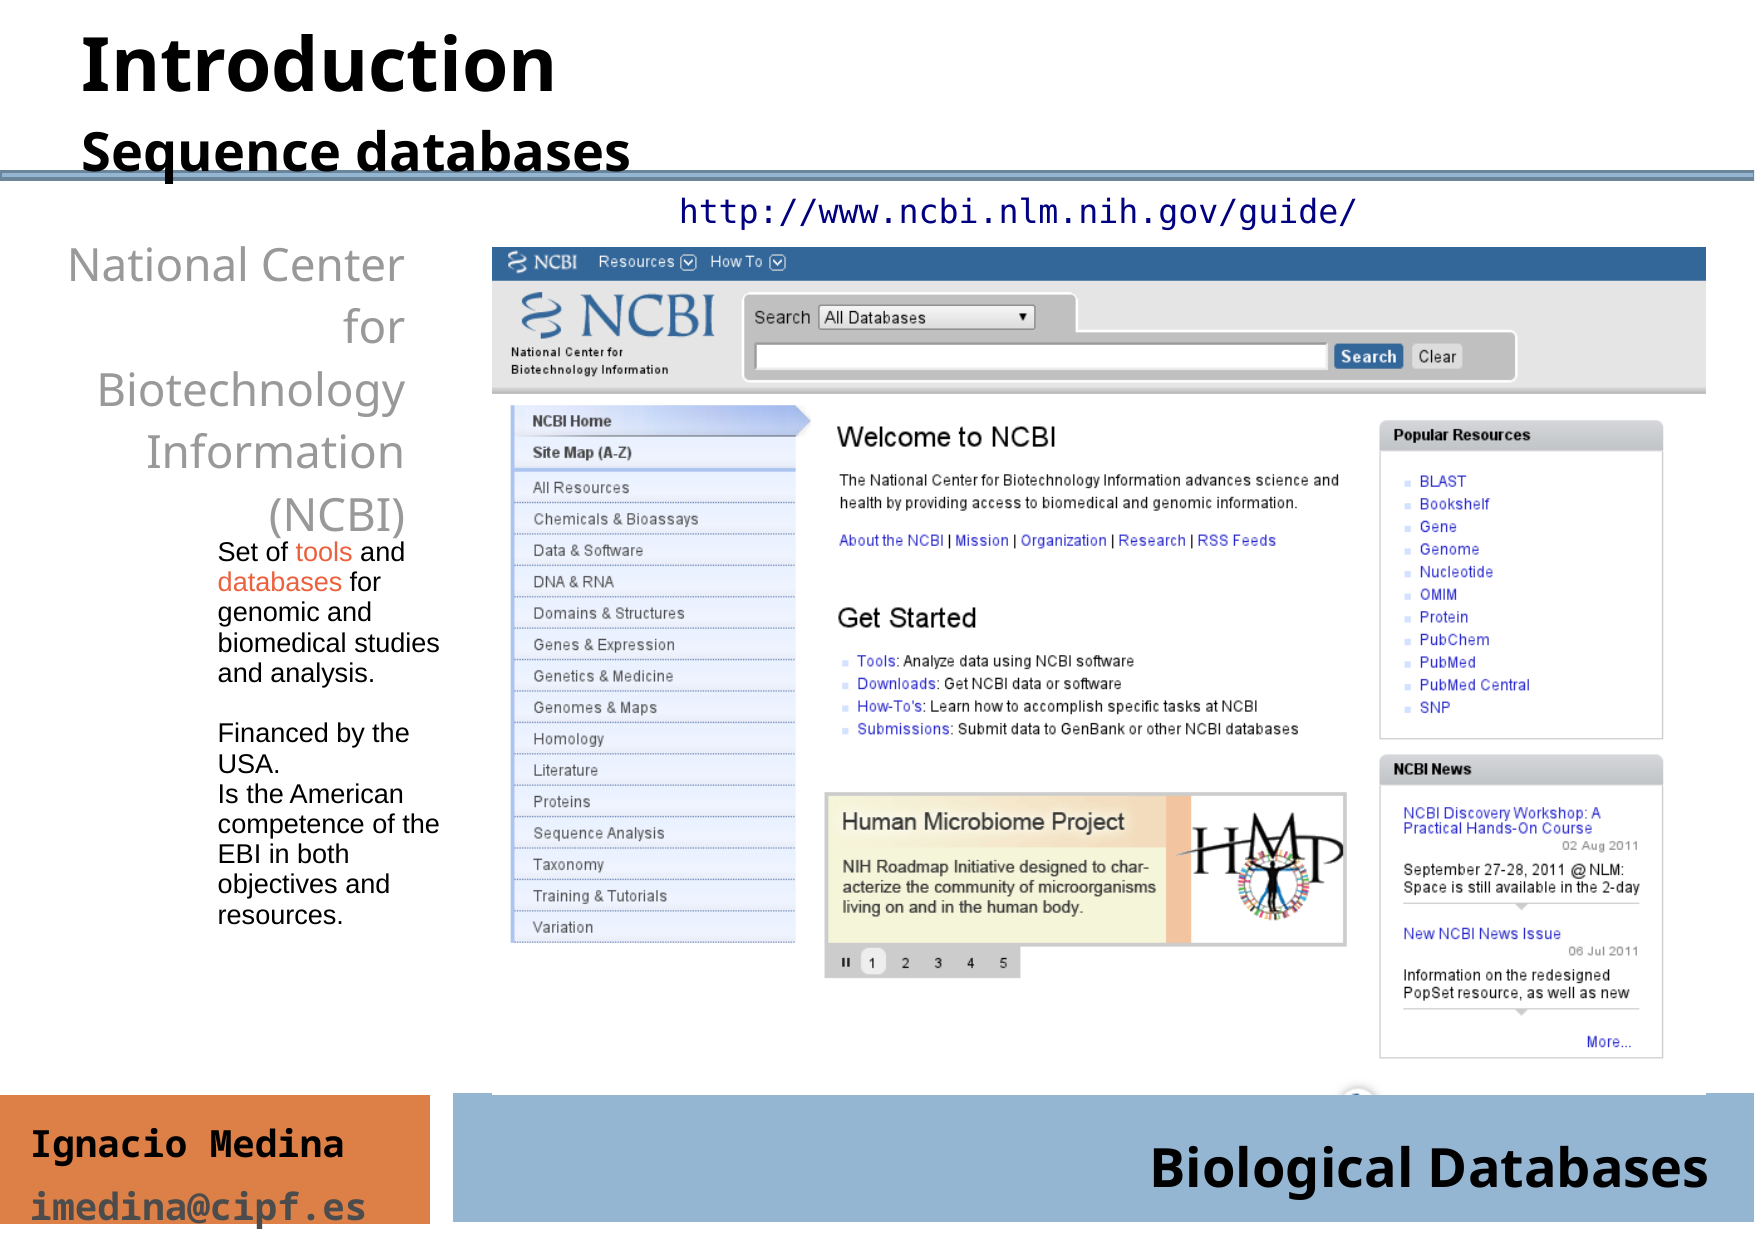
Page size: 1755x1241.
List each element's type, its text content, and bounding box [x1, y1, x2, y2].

text_box [173, 171, 1754, 179]
text_box Set of tools and databases for genomic and biomedical studies and analysis. Financed by the USA. Is the American competence of the EBI in both objectives and resources. [202, 529, 491, 954]
text_box http://www.ncbi.nlm.nih.gov/guide/ [612, 184, 1426, 239]
text_box Biological Databases [675, 1122, 1726, 1200]
text_box [0, 171, 165, 179]
text_box Ignacio Medina imedina@cipf.es [15, 1110, 406, 1213]
text_box Introduction Sequence databases [67, 3, 1688, 168]
text_box National Center for Biotechnology Information (NCBI) [15, 225, 421, 518]
picture [492, 247, 1706, 1095]
